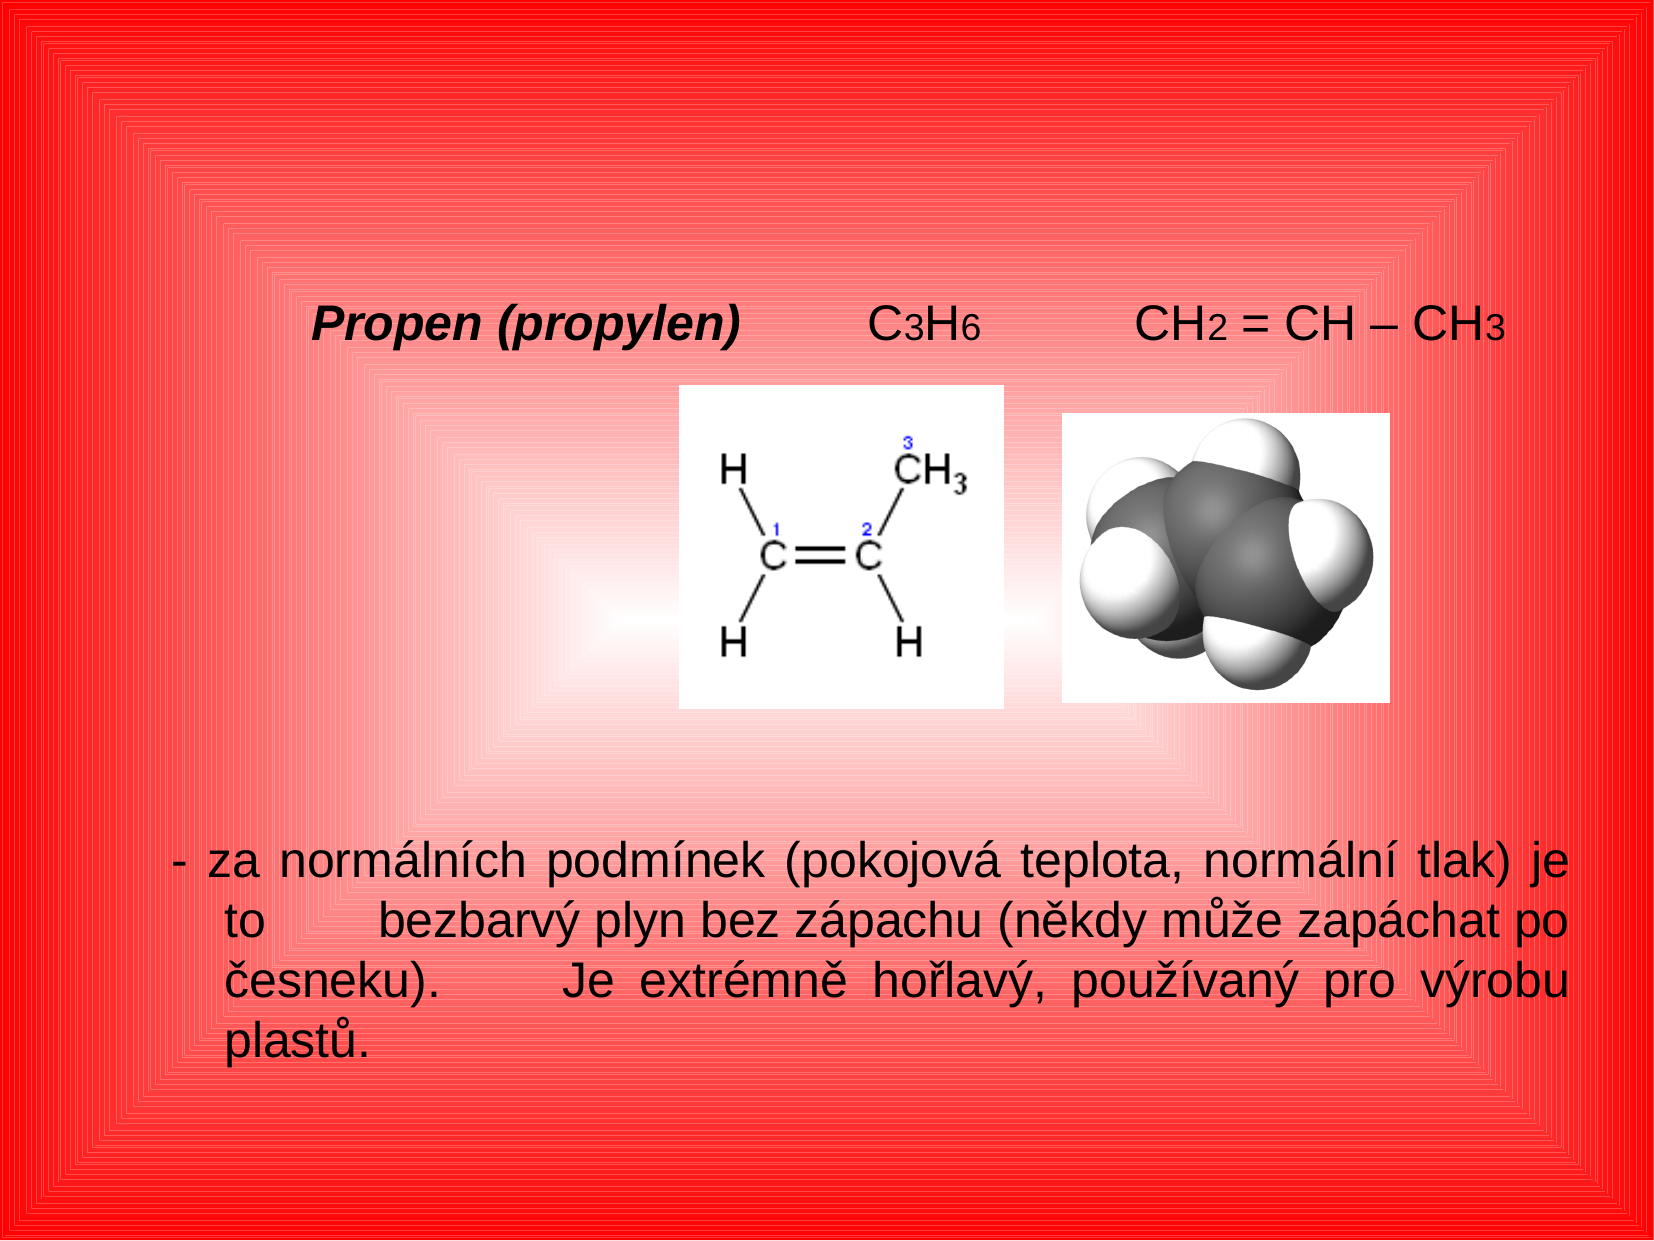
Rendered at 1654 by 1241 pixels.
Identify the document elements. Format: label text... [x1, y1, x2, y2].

picture [679, 385, 1004, 709]
list Propen (propylen) C3H6 CH2 = CH – CH3 - za normálních podmínek (pokojová teplota, normální tlak) je to bezbarvý plyn bez zápachu (někdy může zapáchat po česneku). Je extrémně hořlavý, používaný pro výrobu plastů. [82, 290, 1571, 1109]
picture [1062, 413, 1390, 703]
